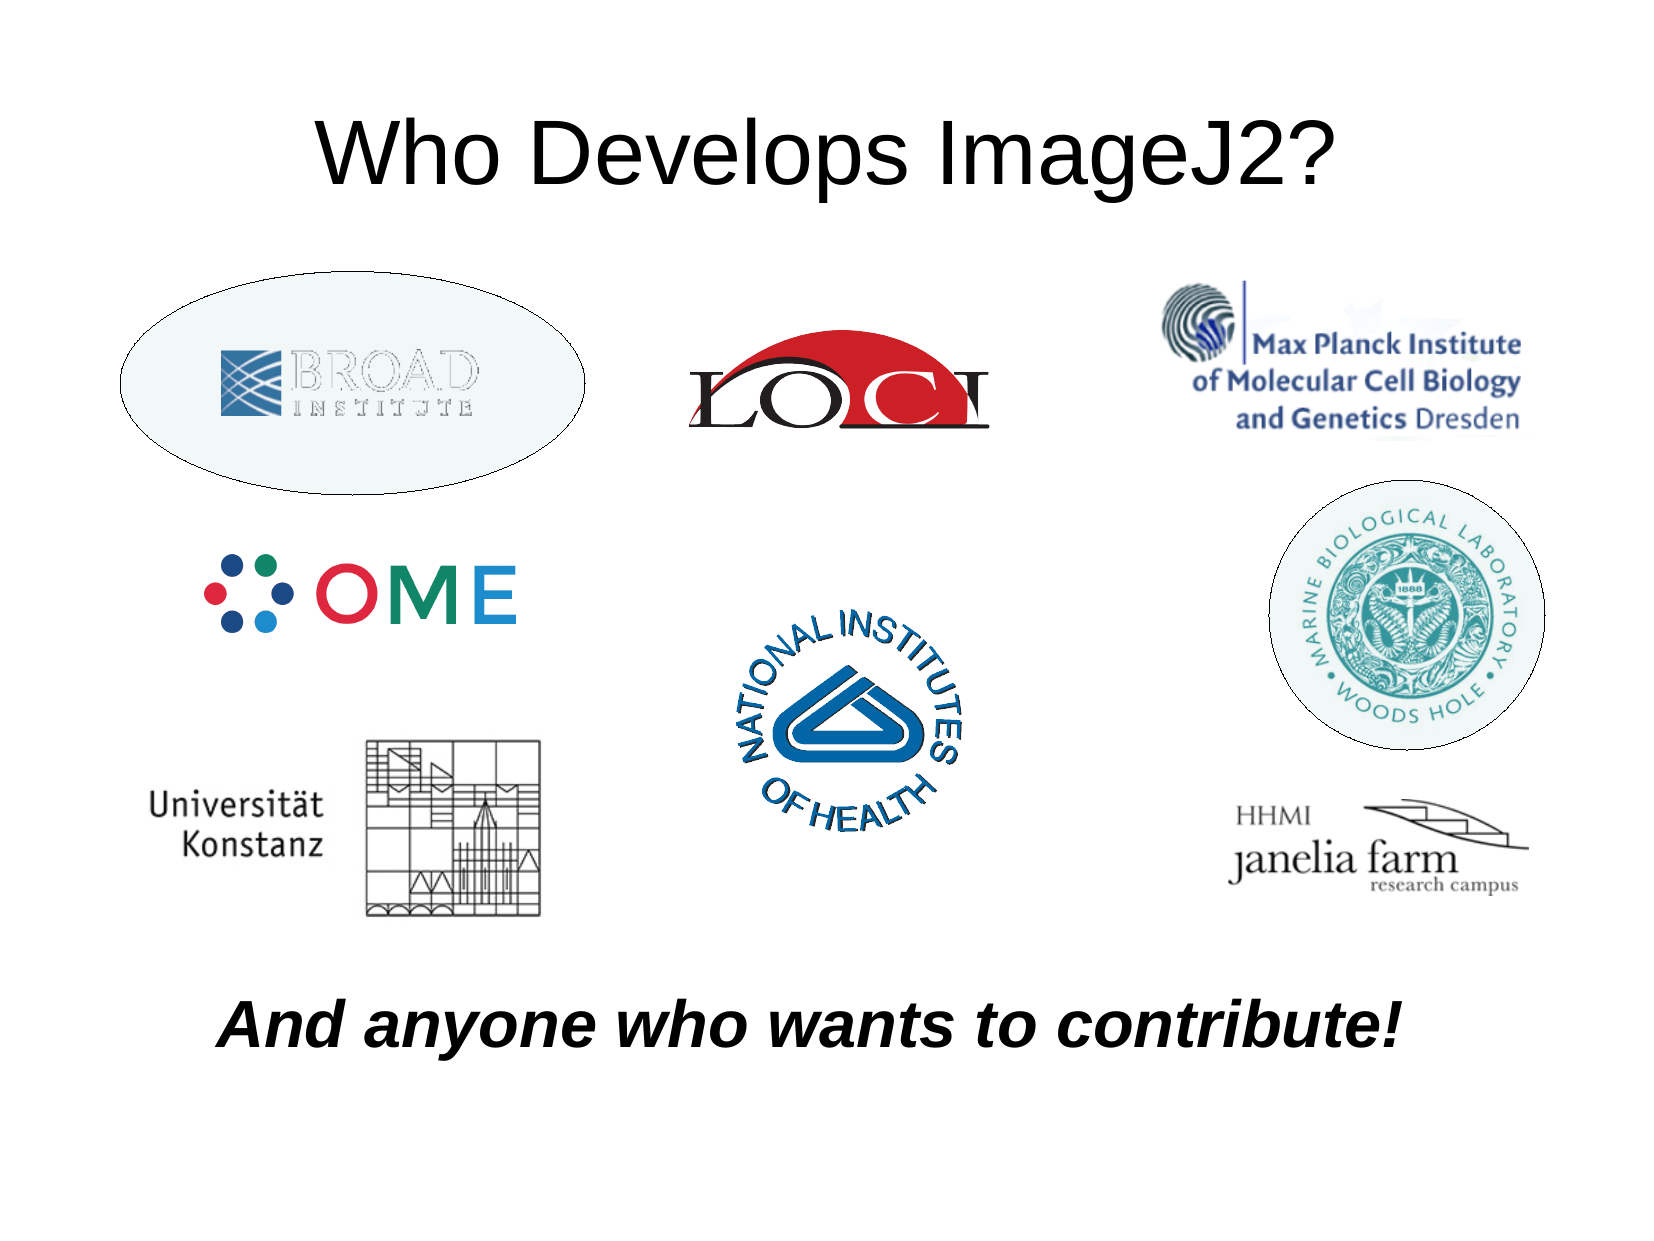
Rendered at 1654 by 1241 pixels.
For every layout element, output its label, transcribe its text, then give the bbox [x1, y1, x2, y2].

text_box [120, 271, 586, 496]
list And anyone who wants to contribute! [145, 986, 1441, 1111]
picture [1297, 503, 1328, 532]
picture [1483, 690, 1523, 729]
text_box [1268, 480, 1546, 751]
title Who Develops ImageJ2? [82, 49, 1571, 257]
picture [135, 733, 548, 924]
picture [736, 609, 962, 832]
picture [689, 330, 990, 429]
picture [1486, 503, 1523, 540]
picture [204, 554, 516, 633]
picture [1228, 799, 1529, 896]
picture [1153, 274, 1532, 441]
picture [1297, 698, 1331, 729]
